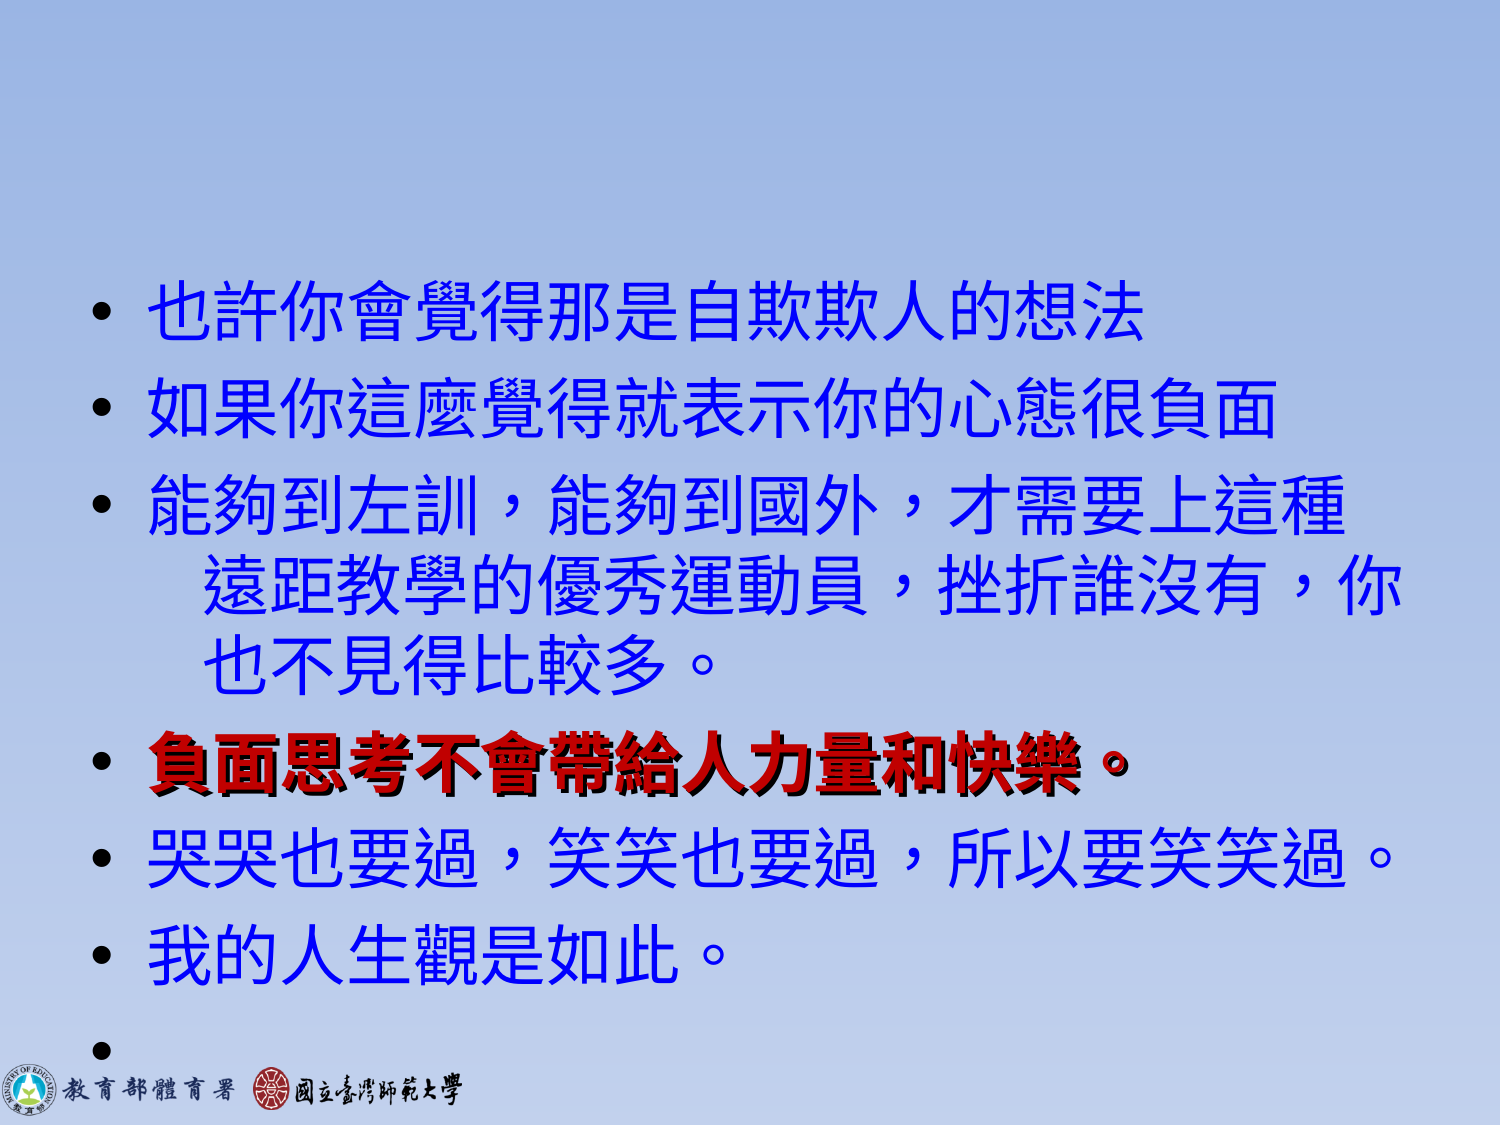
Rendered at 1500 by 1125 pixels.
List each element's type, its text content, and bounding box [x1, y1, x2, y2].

list 也許你會覺得那是自欺欺人的想法 如果你這麼覺得就表示你的心態很負面 能夠到左訓，能夠到國外，才需要上這種遠距教學的優秀運動員，挫折誰沒有，你也不見得比較多。 負面思考不會帶給人力量和快樂。 哭哭也要過，笑笑也要過，所以要笑笑過。 我的人生觀是如此。 [75, 262, 1426, 1005]
